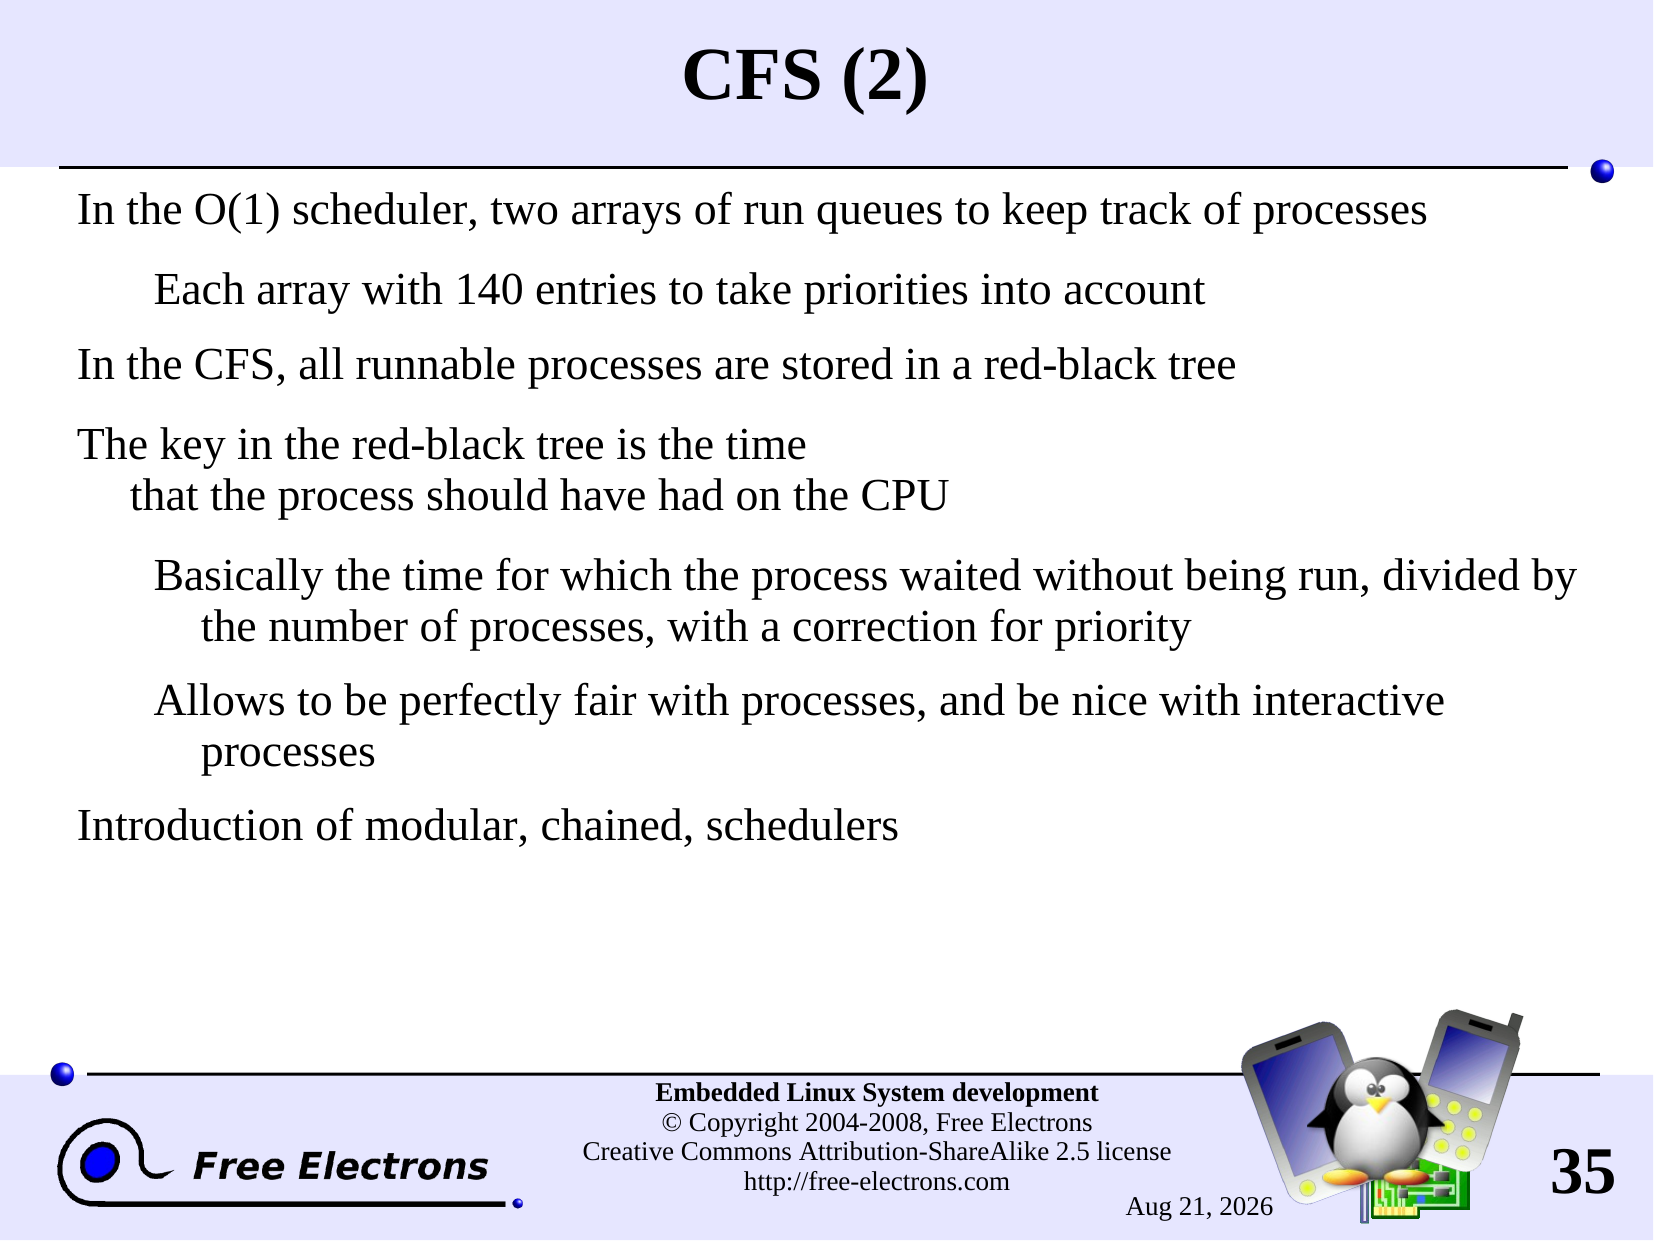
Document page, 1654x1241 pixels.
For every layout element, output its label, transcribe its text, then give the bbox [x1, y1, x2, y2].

list In the O(1) scheduler, two arrays of run queues to keep track of processes Each array with 140 entries to take priorities into account In the CFS, all runnable processes are stored in a red-black tree The key in the red-black tree is the time that the process should have had on the CPU Basically the time for which the process waited without being run, divided by the number of processes, with a correction for priority Allows to be perfectly fair with processes, and be nice with interactive processes Introduction of modular, chained, schedulers [59, 183, 1595, 1049]
title CFS (2) [60, 25, 1551, 124]
picture [1225, 1049, 1527, 1241]
picture [50, 1107, 527, 1216]
